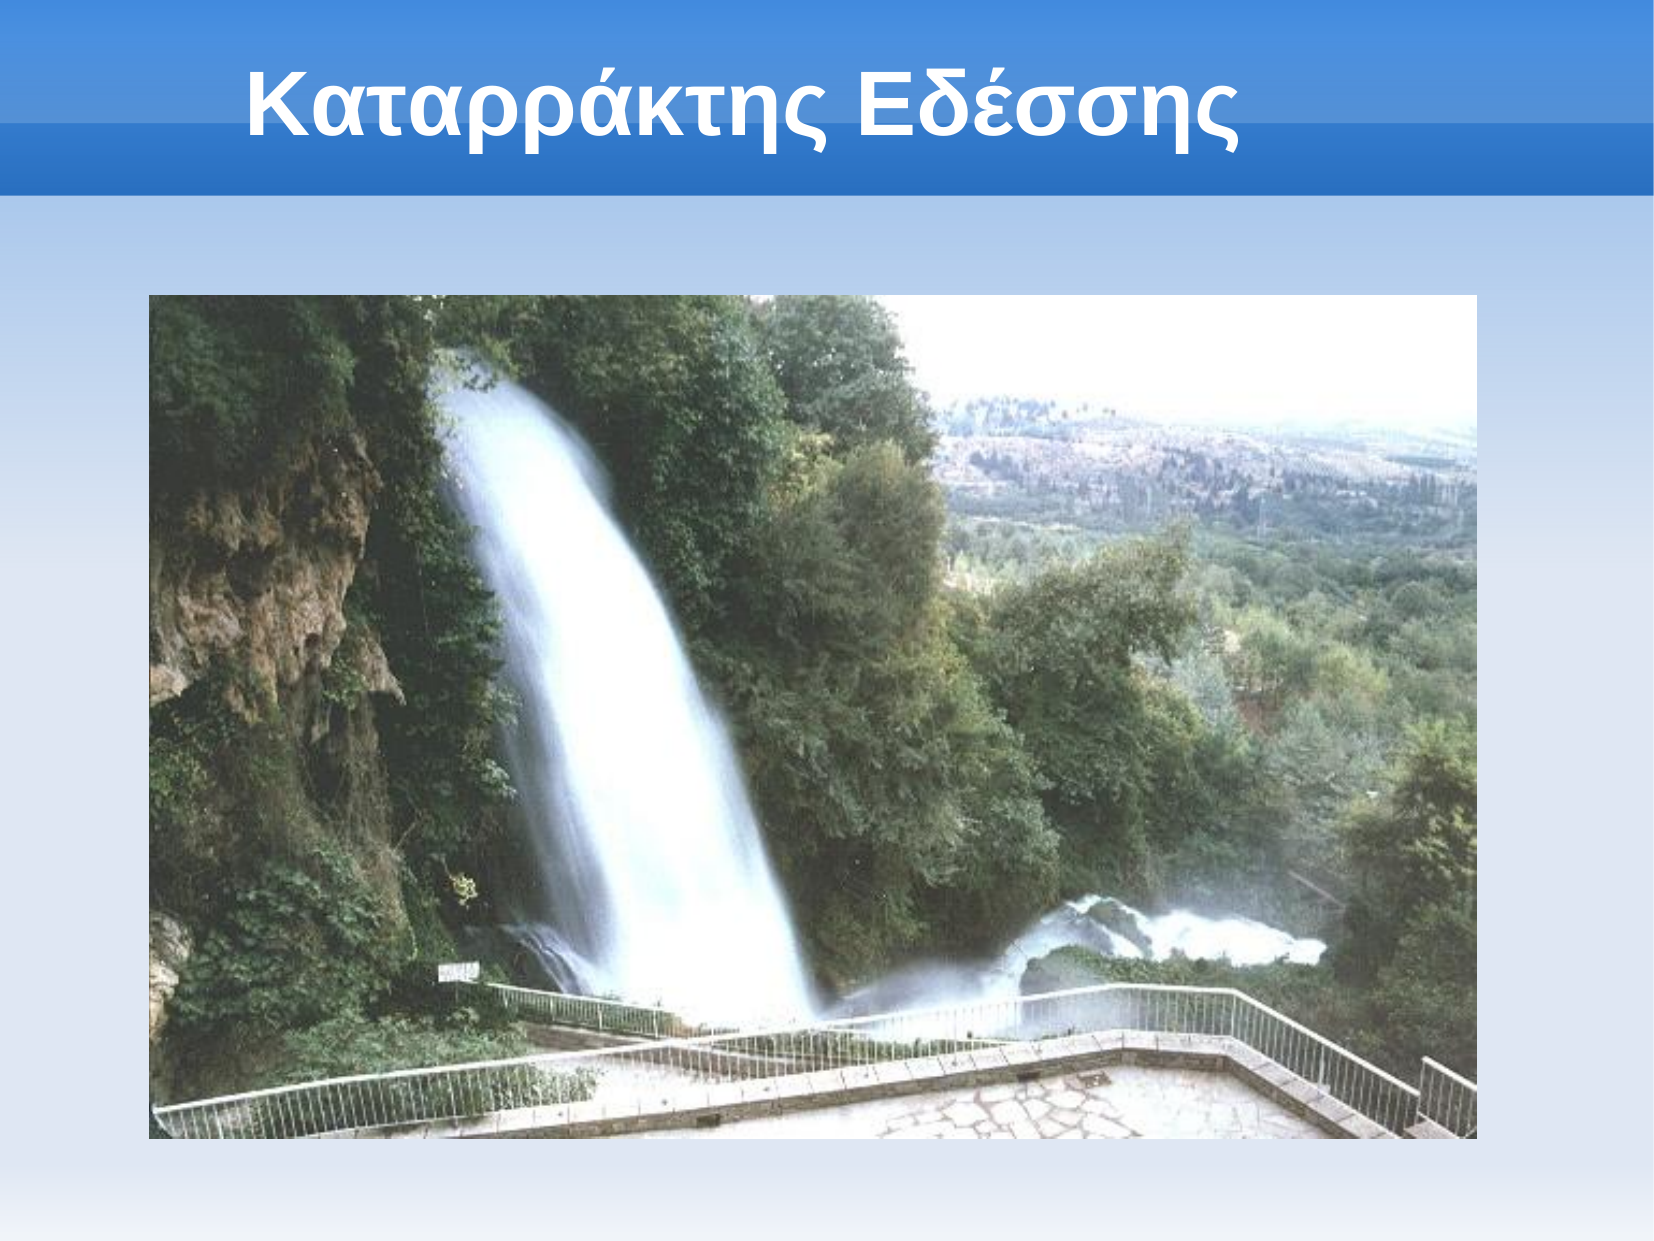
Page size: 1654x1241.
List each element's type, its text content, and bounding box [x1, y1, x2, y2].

picture [0, 0, 1654, 1241]
title Καταρράκτης Εδέσσης [0, 0, 1489, 208]
